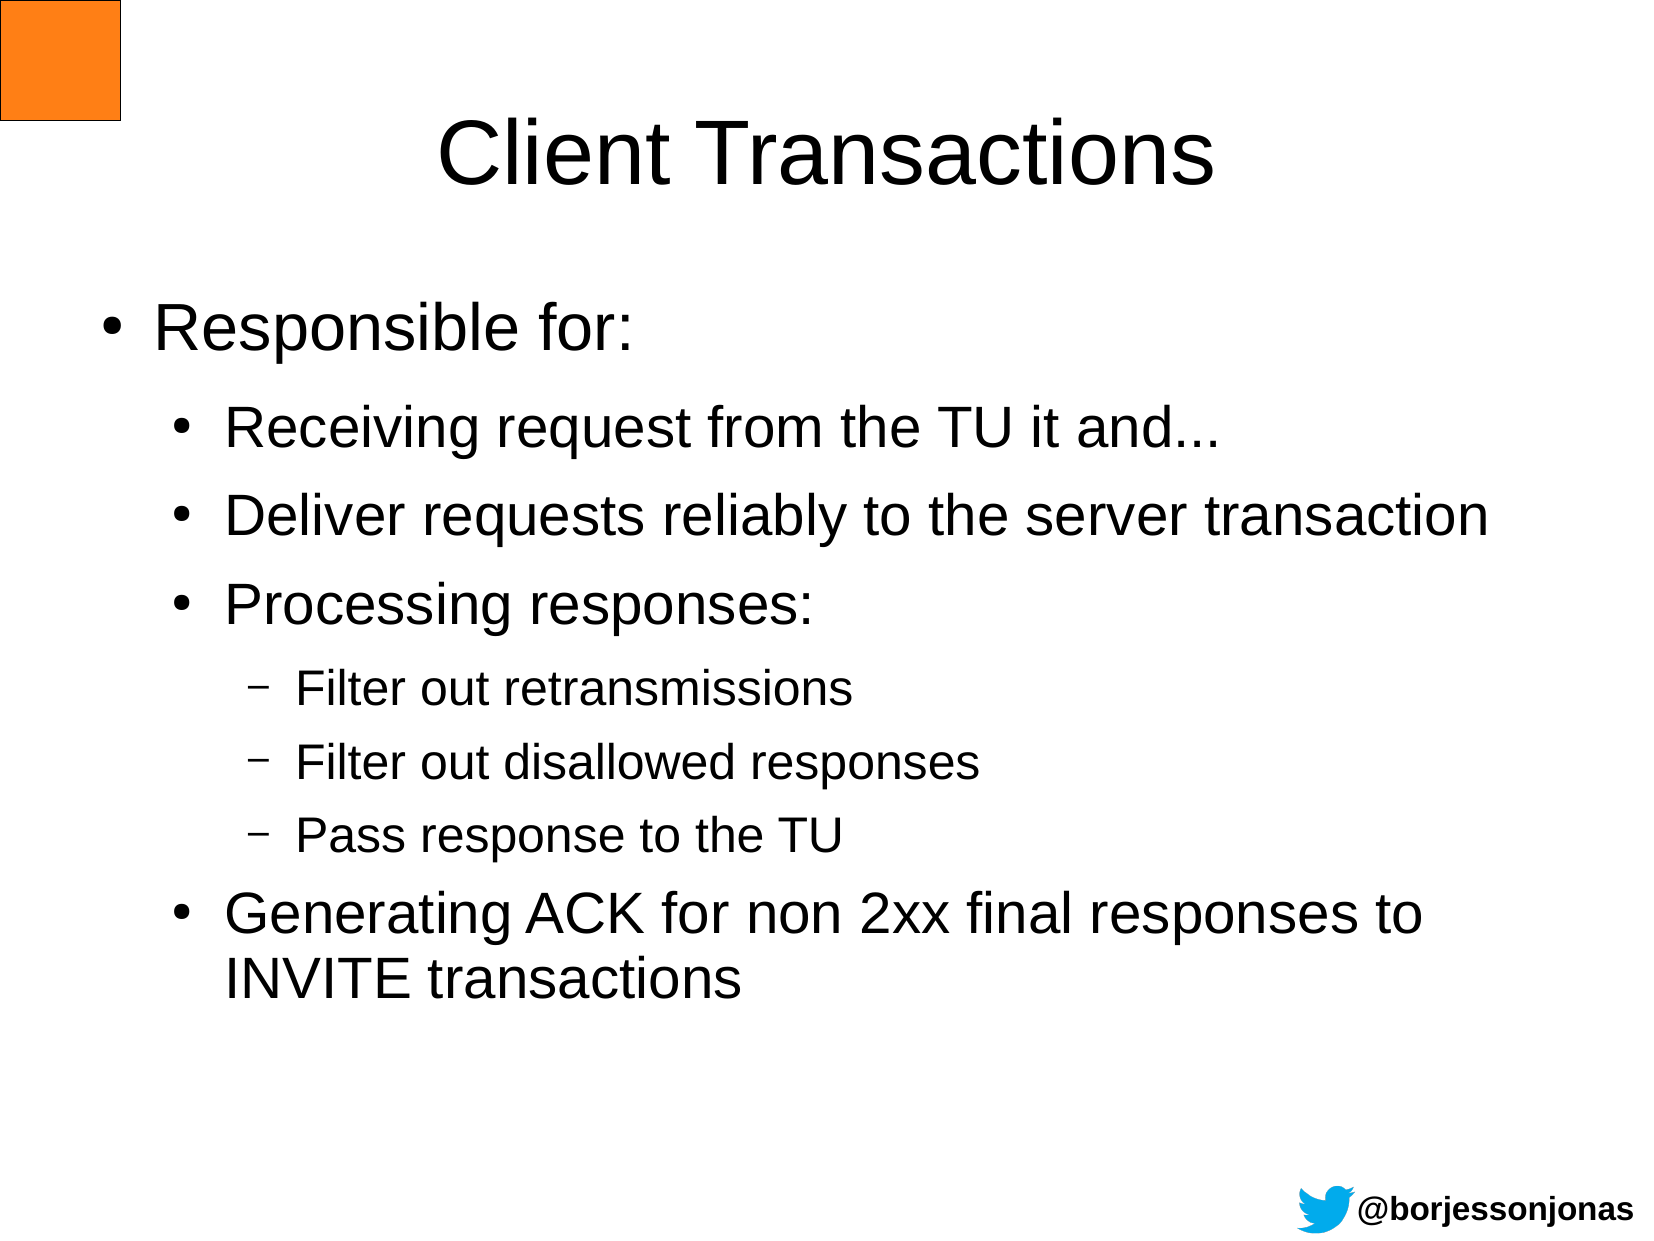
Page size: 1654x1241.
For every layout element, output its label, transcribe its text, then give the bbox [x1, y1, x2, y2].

title Client Transactions [82, 49, 1571, 257]
list Responsible for: Receiving request from the TU it and... Deliver requests reliably to the server transaction Processing responses: Filter out retransmissions Filter out disallowed responses Pass response to the TU Generating ACK for non 2xx final responses to INVITE transactions [82, 290, 1571, 1109]
picture [1277, 1160, 1375, 1241]
